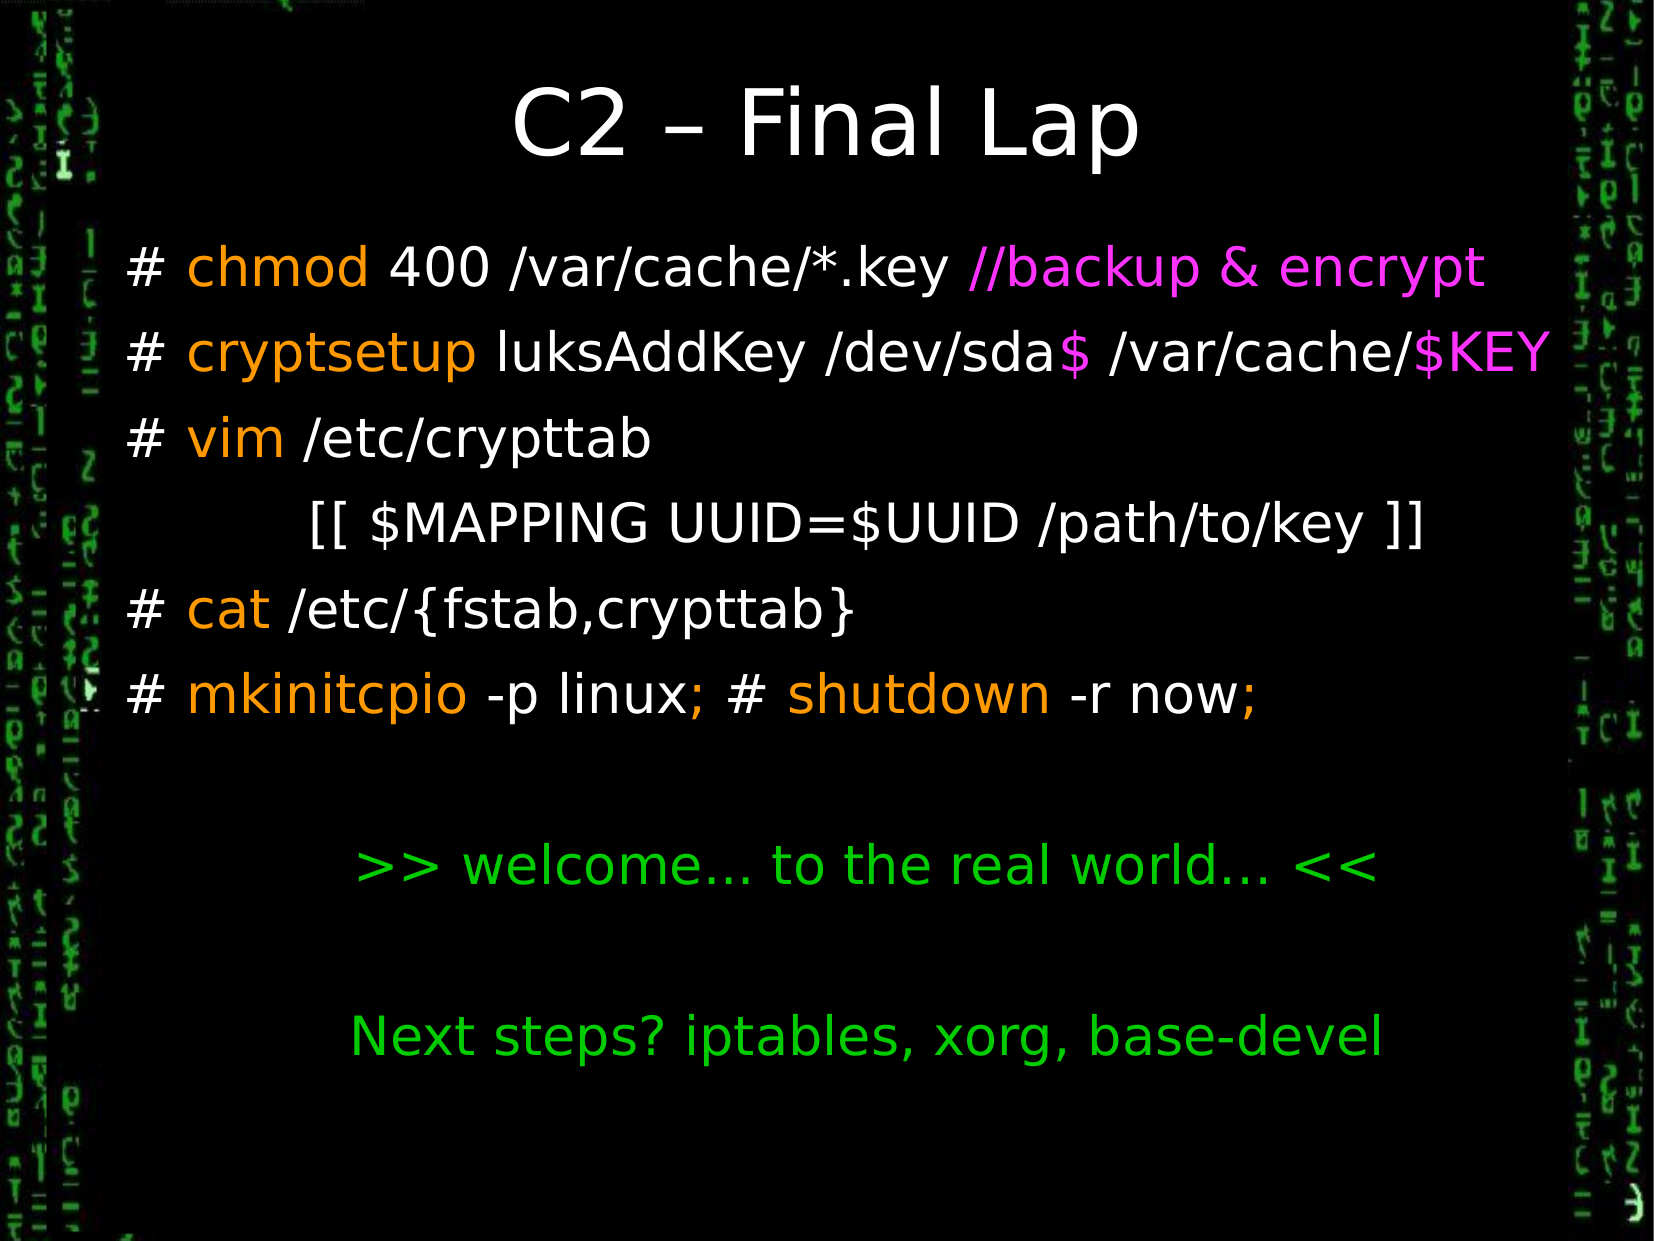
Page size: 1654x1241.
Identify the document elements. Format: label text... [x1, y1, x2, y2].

picture [0, 0, 1654, 1241]
subtitle # chmod 400 /var/cache/*.key //backup & encrypt # cryptsetup luksAddKey /dev/sda$ /var/cache/$KEY # vim /etc/crypttab [[ $MAPPING UUID=$UUID /path/to/key ]] # cat /etc/{fstab,crypttab} # mkinitcpio -p linux; # shutdown -r now; >> welcome... to the real world… << Next steps? iptables, xorg, base-devel [124, 150, 1613, 1155]
title C2 – Final Lap [82, 19, 1571, 227]
